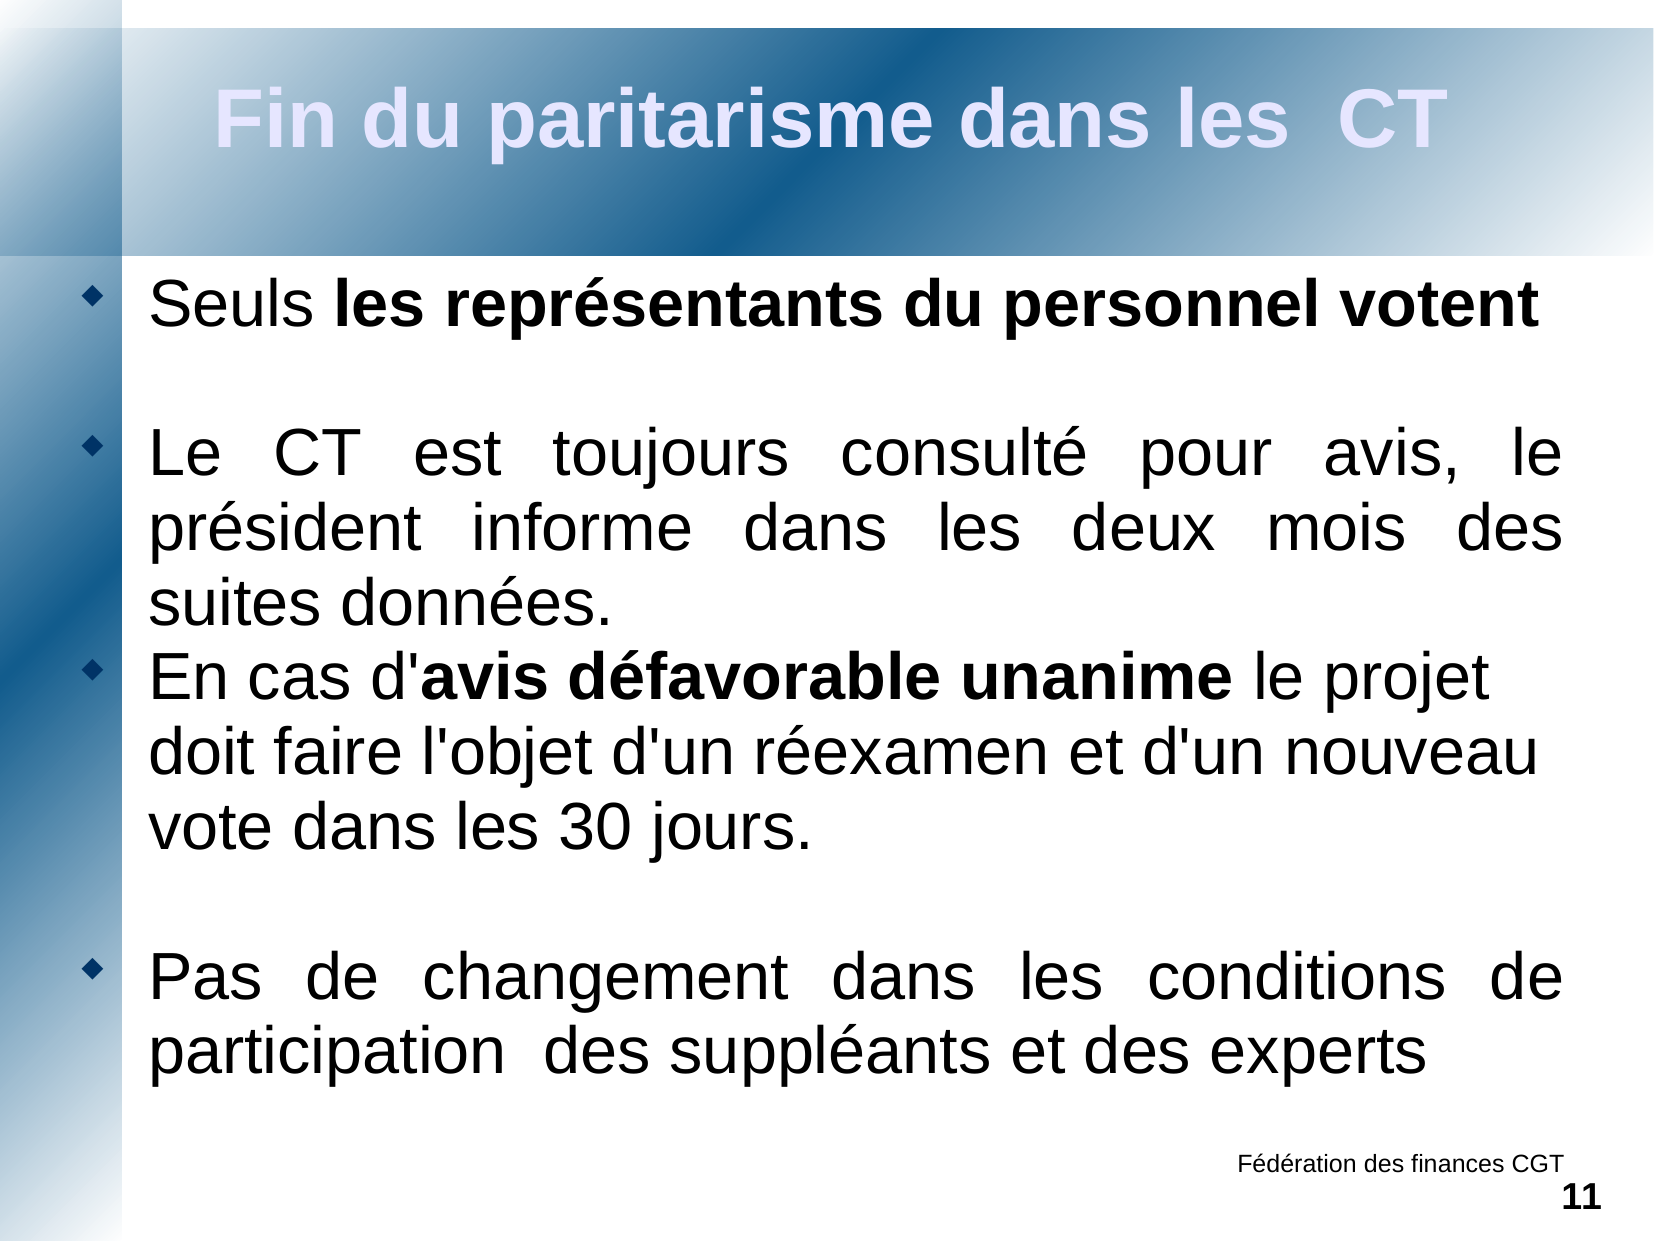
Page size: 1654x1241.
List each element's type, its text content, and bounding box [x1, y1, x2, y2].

text_box <numéro> [1546, 1169, 1654, 1241]
list Seuls les représentants du personnel votent Le CT est toujours consulté pour avis, le président informe dans les deux mois des suites données. En cas d'avis défavorable unanime le projet doit faire l'objet d'un réexamen et d'un nouveau vote dans les 30 jours. Pas de changement dans les conditions de participation des suppléants et des experts [77, 265, 1565, 1163]
title Fin du paritarisme dans les CT [125, 71, 1538, 165]
text_box Fédération des finances CGT [1083, 1151, 1565, 1180]
